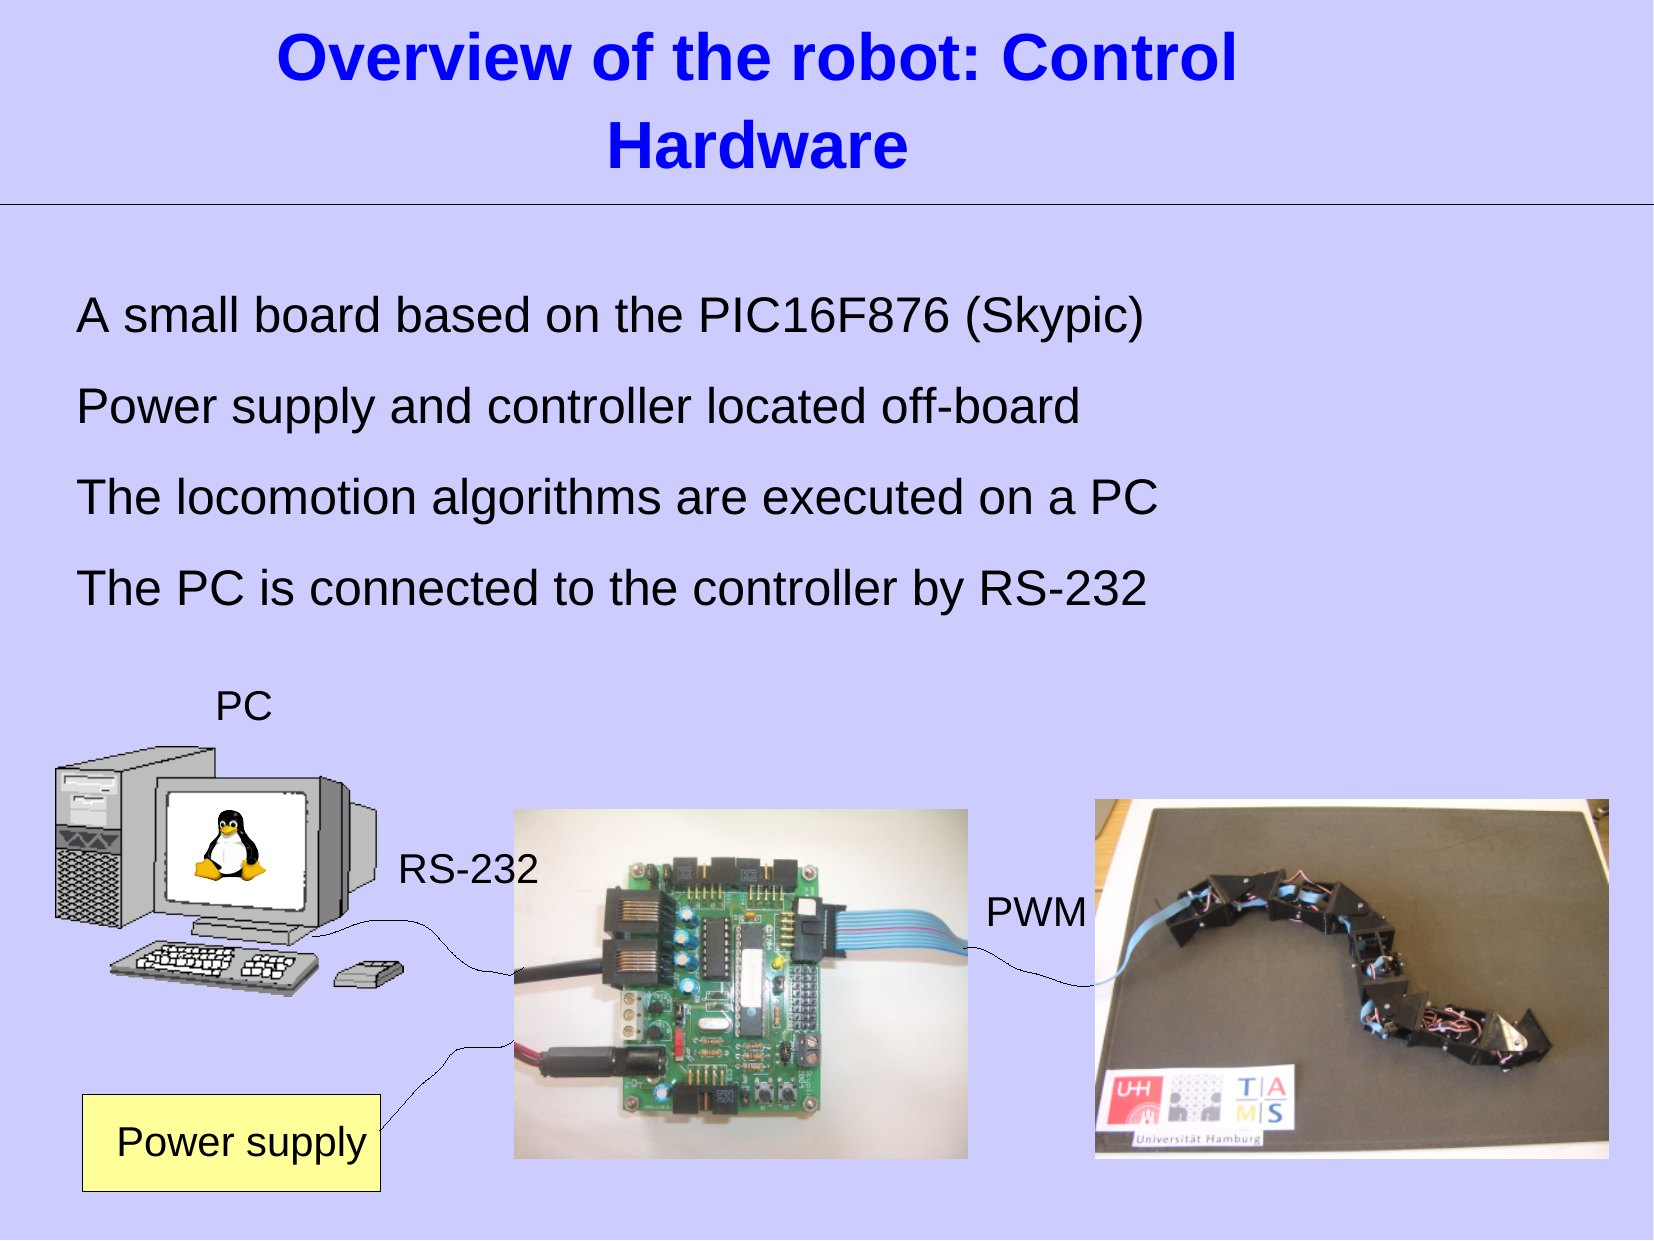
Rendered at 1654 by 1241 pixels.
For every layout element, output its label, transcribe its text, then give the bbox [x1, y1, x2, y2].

text_box PWM [985, 888, 1088, 936]
picture [1095, 799, 1609, 1159]
picture [514, 809, 968, 1159]
title Overview of the robot: Control Hardware [120, 0, 1396, 191]
picture [55, 746, 404, 997]
text_box PC [215, 682, 274, 730]
text_box Power supply [116, 1118, 368, 1166]
text_box RS-232 [397, 845, 542, 893]
text_box A small board based on the PIC16F876 (Skypic) Power supply and controller located off-board The locomotion algorithms are executed on a PC The PC is connected to the controller by RS-232 [62, 286, 1292, 633]
text_box [82, 1094, 381, 1192]
